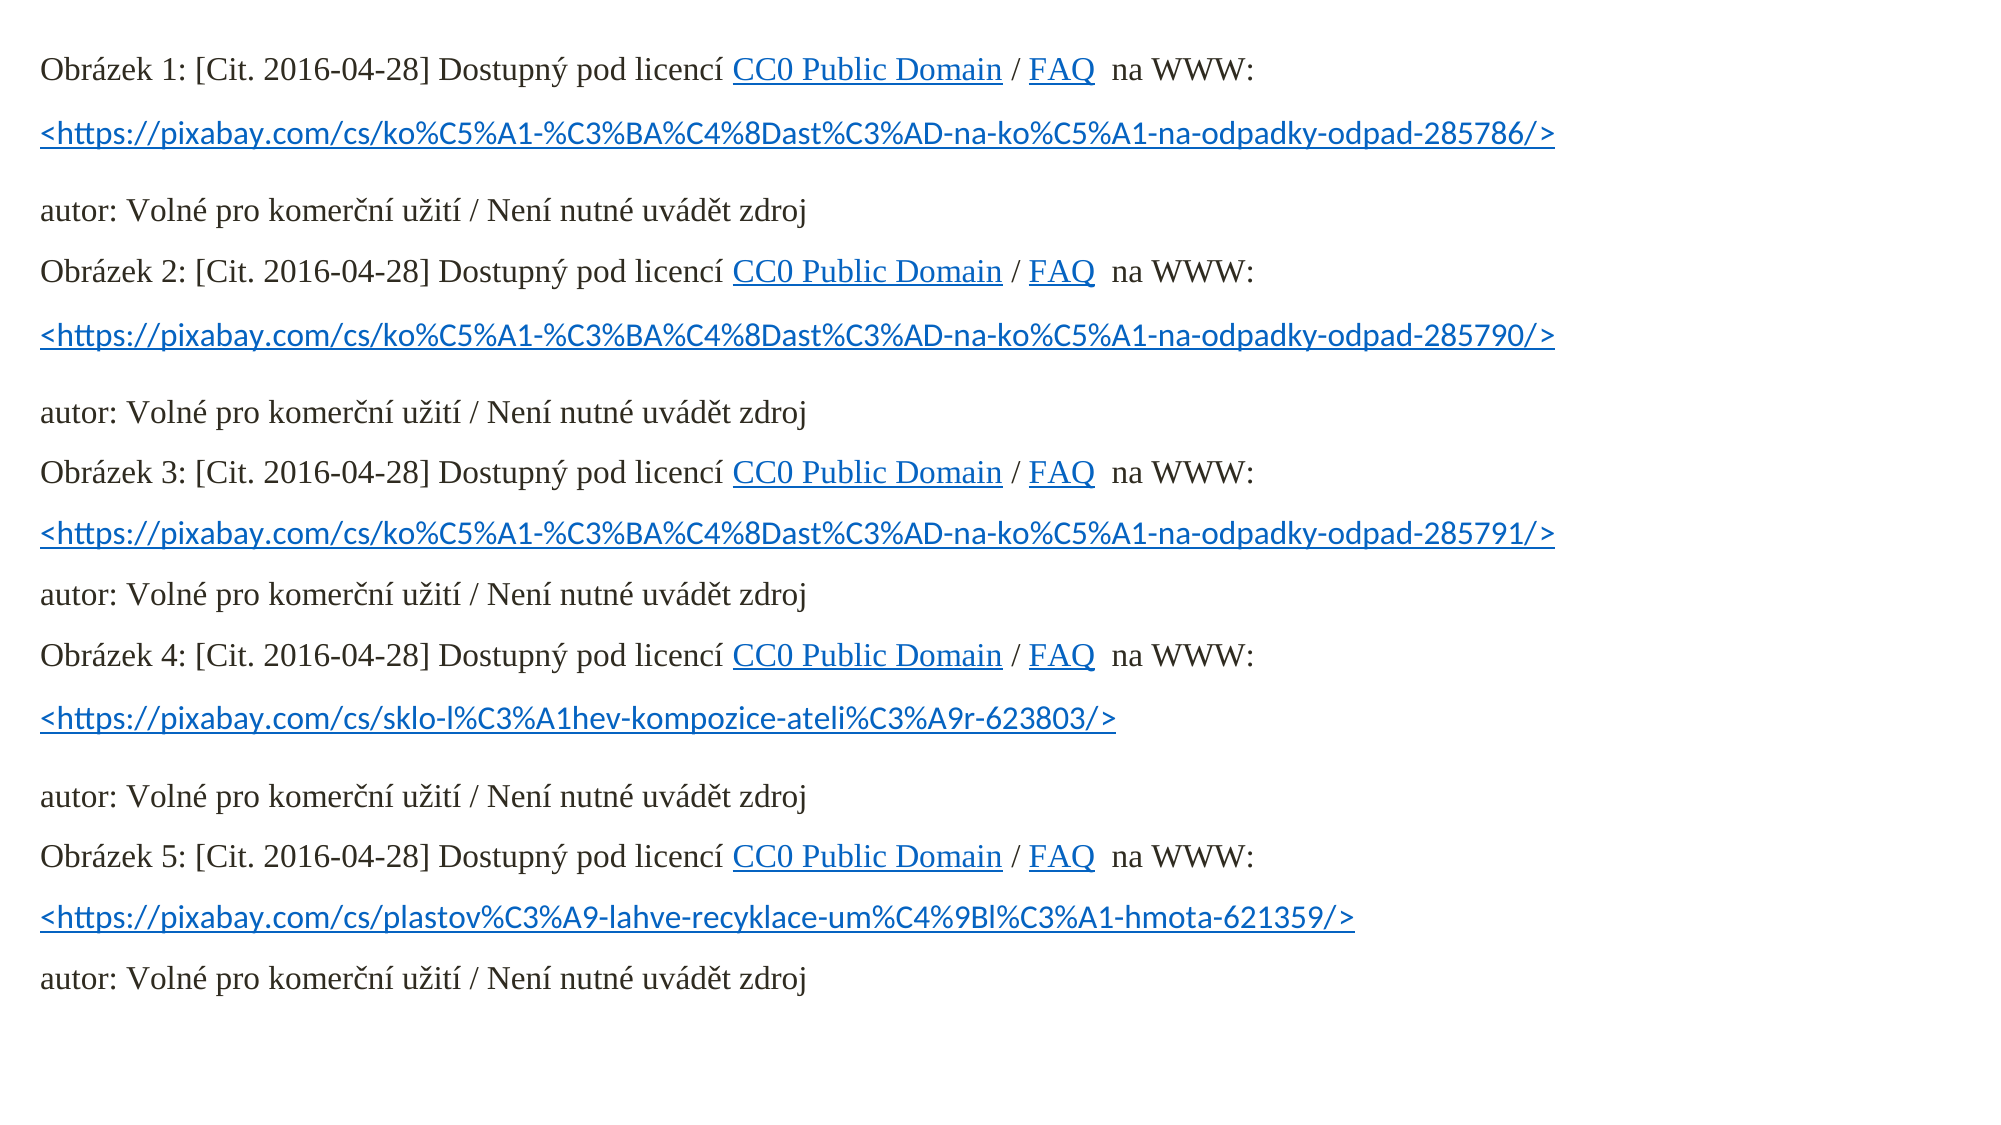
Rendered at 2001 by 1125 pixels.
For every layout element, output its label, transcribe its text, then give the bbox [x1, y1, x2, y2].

list Obrázek 1: [Cit. 2016-04-28] Dostupný pod licencí CC0 Public Domain / FAQ na WWW: ˂https://pixabay.com/cs/ko%C5%A1-%C3%BA%C4%8Dast%C3%AD-na-ko%C5%A1-na-odpadky-odpad-285786/˃ autor: Volné pro komerční užití / Není nutné uvádět zdroj Obrázek 2: [Cit. 2016-04-28] Dostupný pod licencí CC0 Public Domain / FAQ na WWW: ˂https://pixabay.com/cs/ko%C5%A1-%C3%BA%C4%8Dast%C3%AD-na-ko%C5%A1-na-odpadky-odpad-285790/˃ autor: Volné pro komerční užití / Není nutné uvádět zdroj Obrázek 3: [Cit. 2016-04-28] Dostupný pod licencí CC0 Public Domain / FAQ na WWW: ˂https://pixabay.com/cs/ko%C5%A1-%C3%BA%C4%8Dast%C3%AD-na-ko%C5%A1-na-odpadky-odpad-285791/˃ autor: Volné pro komerční užití / Není nutné uvádět zdroj Obrázek 4: [Cit. 2016-04-28] Dostupný pod licencí CC0 Public Domain / FAQ na WWW: ˂https://pixabay.com/cs/sklo-l%C3%A1hev-kompozice-ateli%C3%A9r-623803/˃ autor: Volné pro komerční užití / Není nutné uvádět zdroj Obrázek 5: [Cit. 2016-04-28] Dostupný pod licencí CC0 Public Domain / FAQ na WWW: ˂https://pixabay.com/cs/plastov%C3%A9-lahve-recyklace-um%C4%9Bl%C3%A1-hmota-621359/˃ autor: Volné pro komerční užití / Není nutné uvádět zdroj [25, 40, 1984, 1097]
